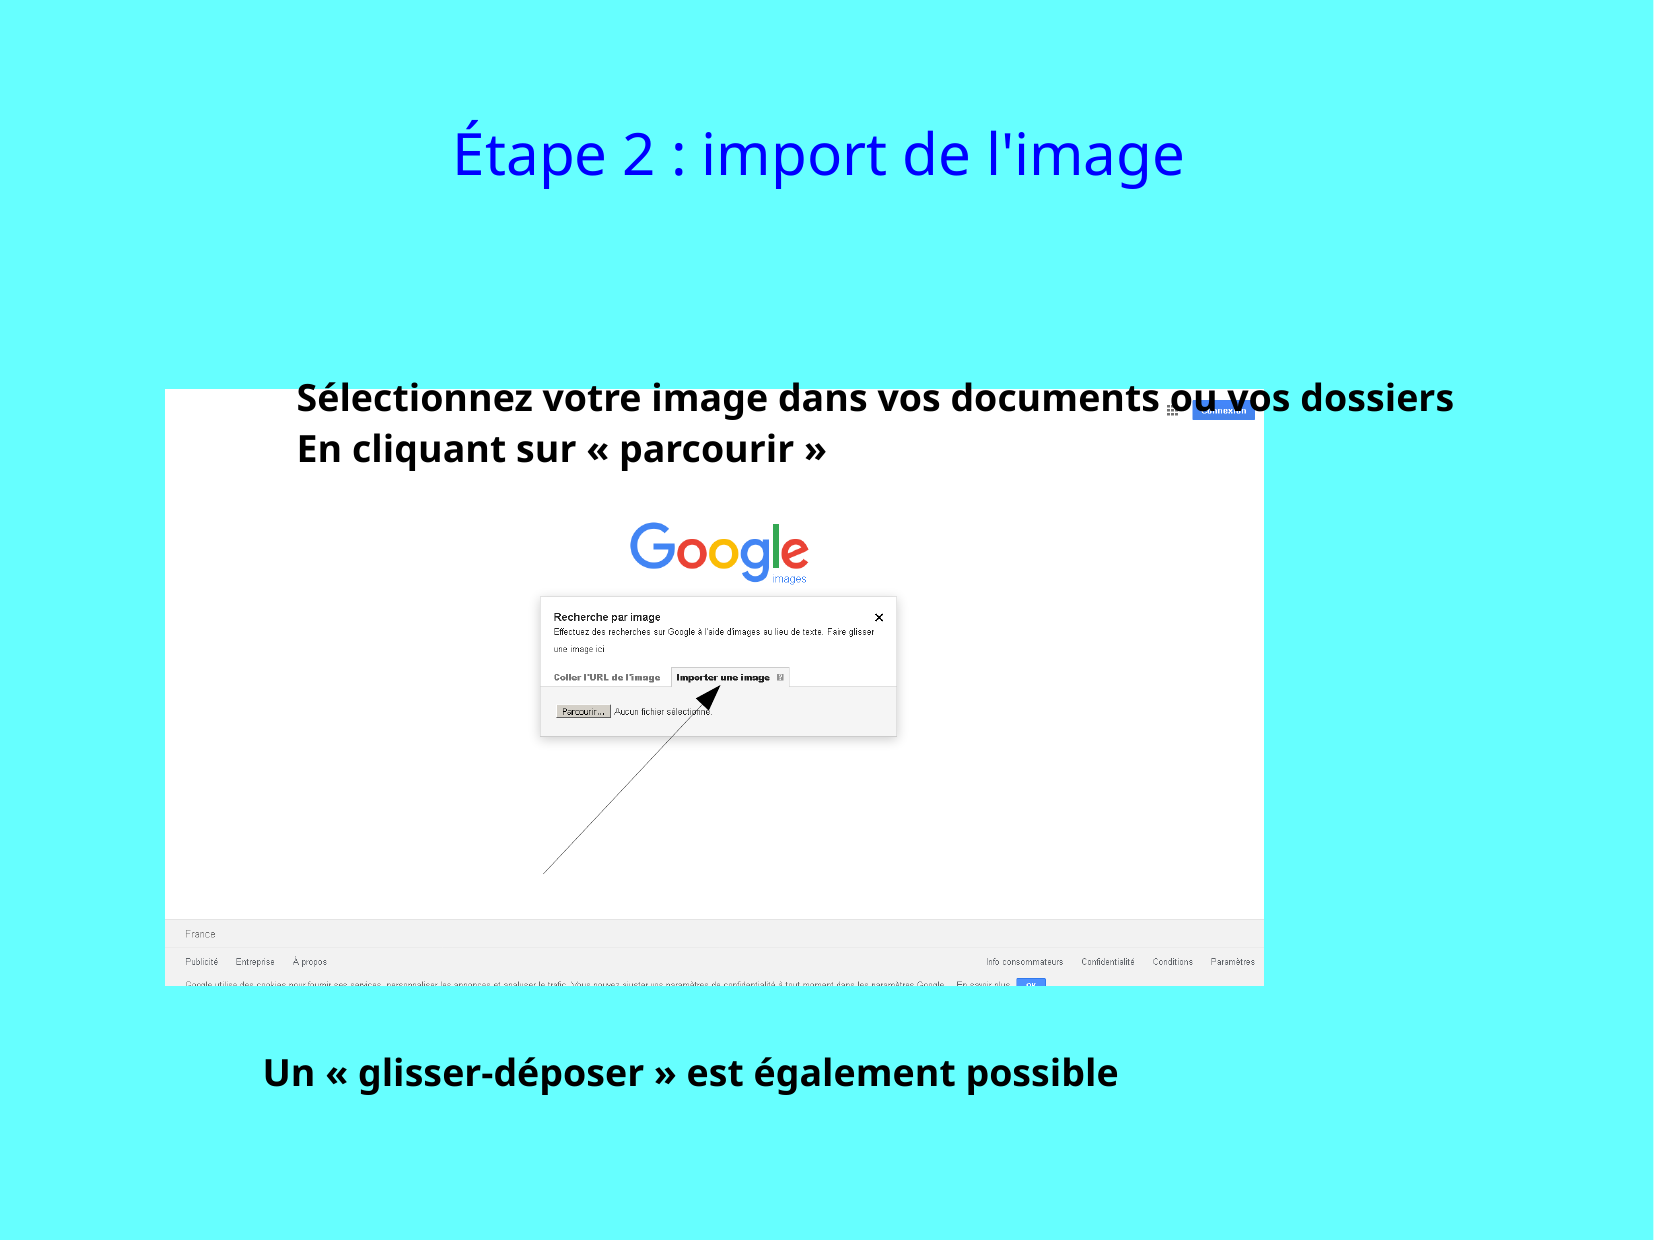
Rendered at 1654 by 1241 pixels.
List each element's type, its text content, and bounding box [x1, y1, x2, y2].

text_box Un « glisser-déposer » est également possible [248, 1039, 1131, 1107]
title Étape 2 : import de l'image [82, 49, 1571, 257]
picture [165, 389, 1264, 986]
text_box Sélectionnez votre image dans vos documents ou vos dossiers En cliquant sur « parcourir » [281, 364, 1430, 485]
